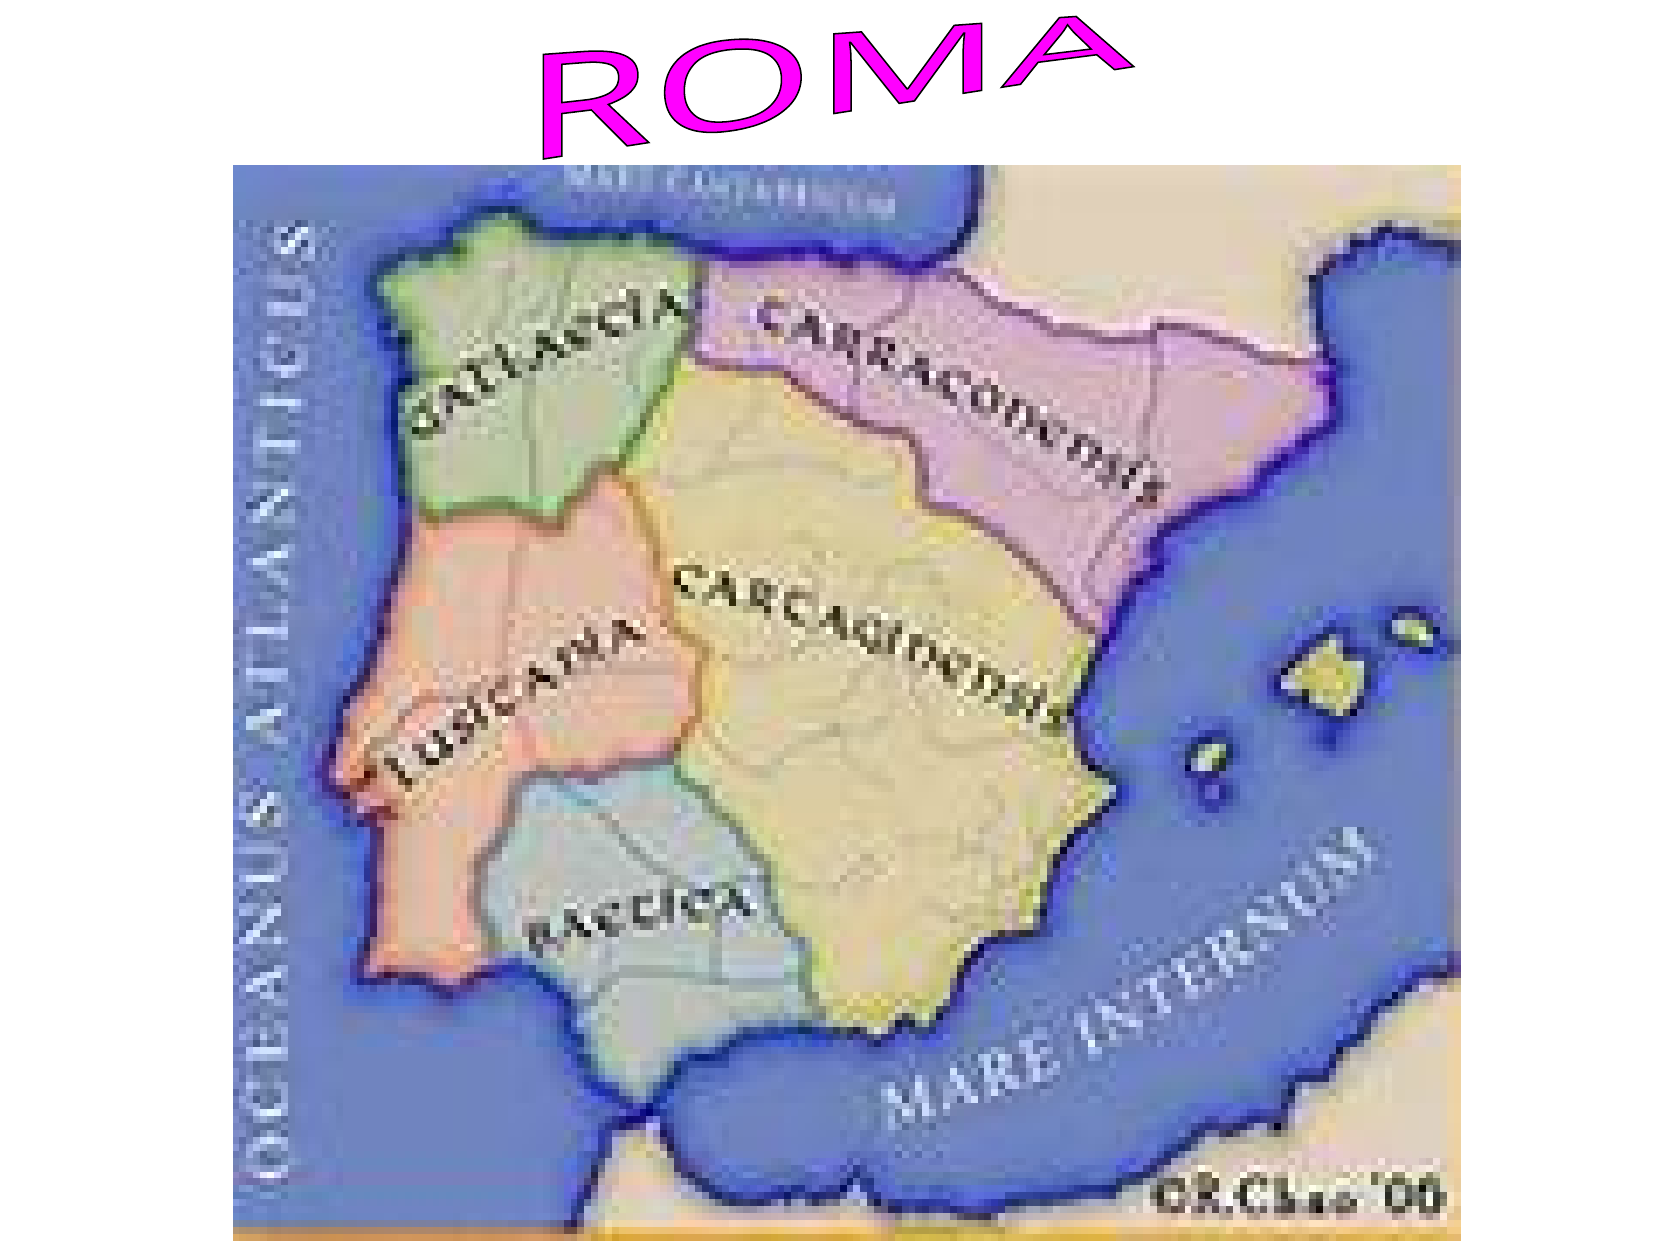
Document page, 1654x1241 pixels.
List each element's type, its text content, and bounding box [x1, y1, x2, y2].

text_box ROMA [664, 39, 802, 133]
text_box ROMA [1001, 16, 1134, 88]
text_box ROMA [833, 23, 982, 114]
text_box ROMA [543, 51, 649, 160]
picture [233, 165, 1461, 1241]
